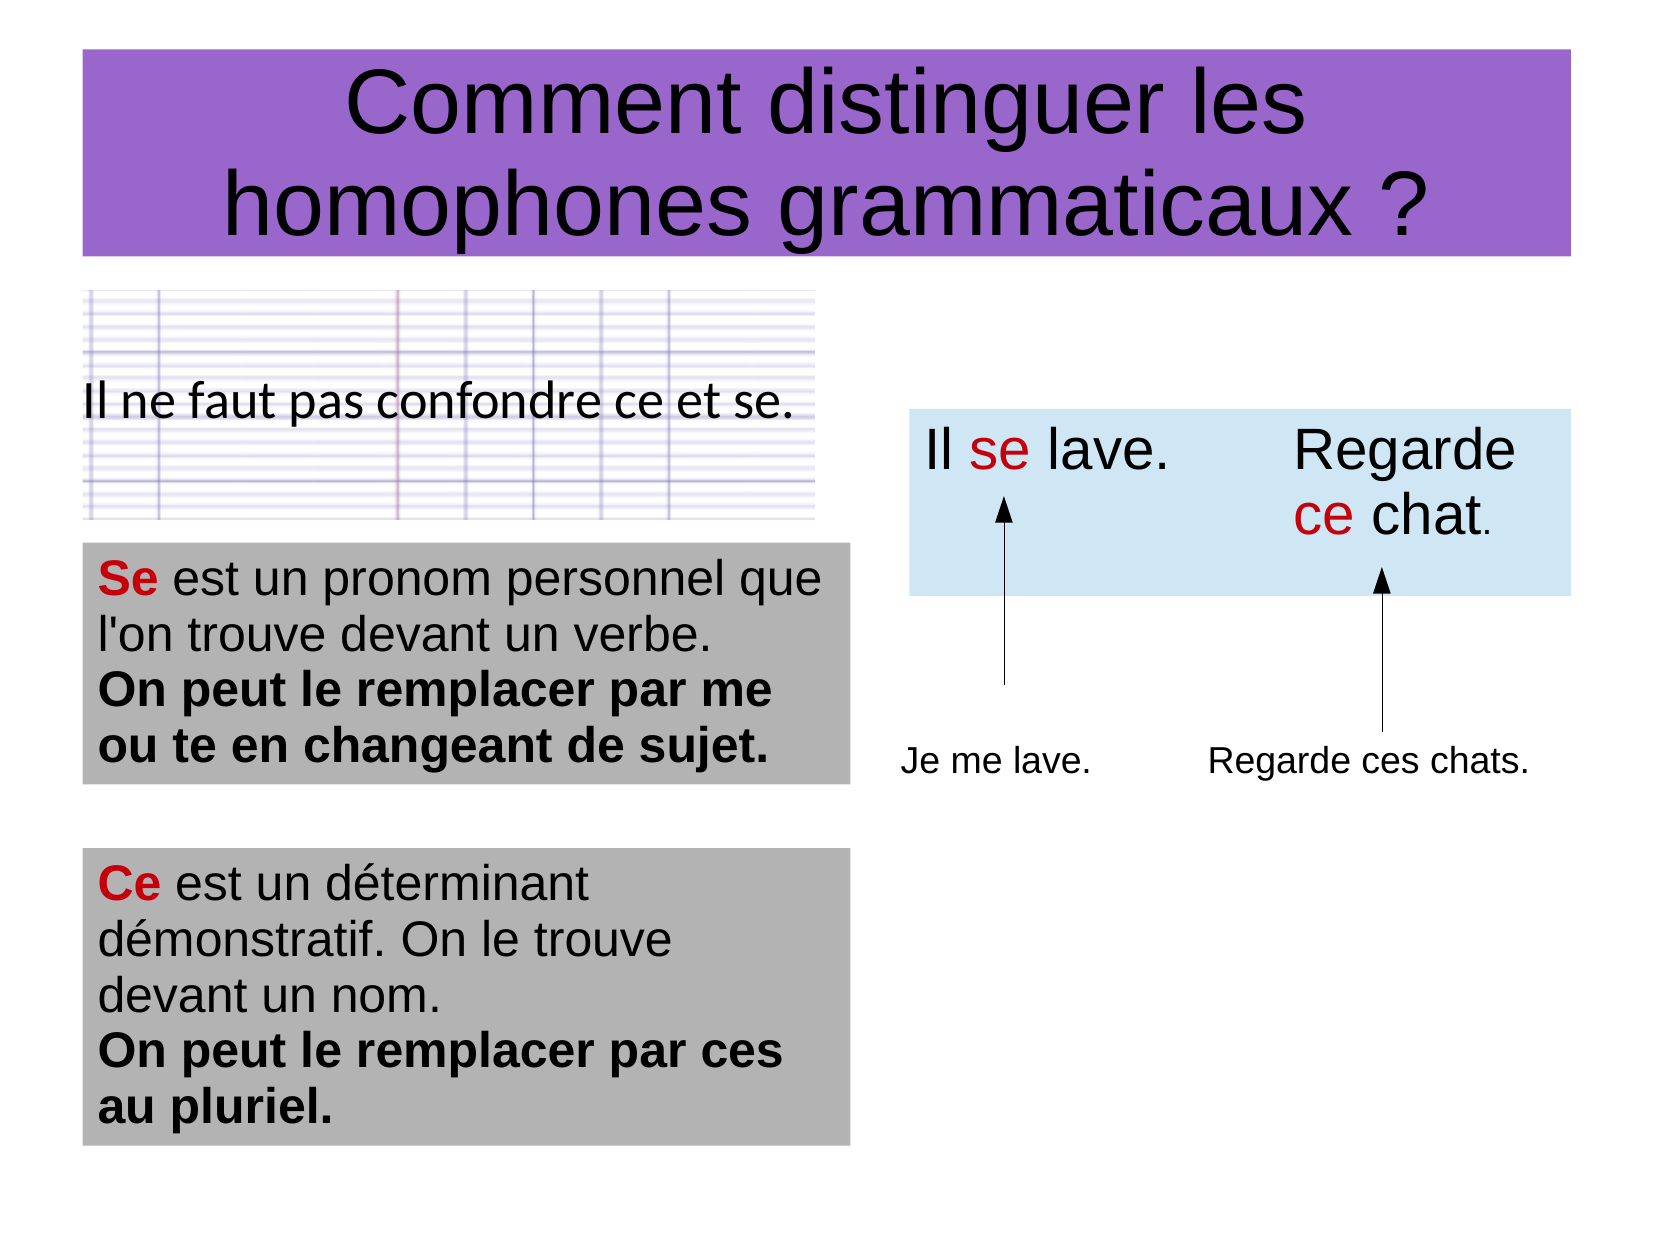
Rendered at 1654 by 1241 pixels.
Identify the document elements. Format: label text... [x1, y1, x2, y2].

text_box Ce est un déterminant démonstratif. On le trouve devant un nom. On peut le remplacer par ces au pluriel. [82, 848, 851, 1146]
text_box Il se lave. Regarde ce chat. [909, 408, 1571, 596]
text_box Regarde ces chats. [1192, 732, 1595, 790]
text_box Se est un pronom personnel que l'on trouve devant un verbe. On peut le remplacer par me ou te en changeant de sujet. [82, 542, 851, 785]
subtitle Il ne faut pas confondre ce et se. [82, 290, 815, 520]
text_box Je me lave. [885, 732, 1192, 790]
title Comment distinguer les homophones grammaticaux ? [82, 49, 1571, 257]
